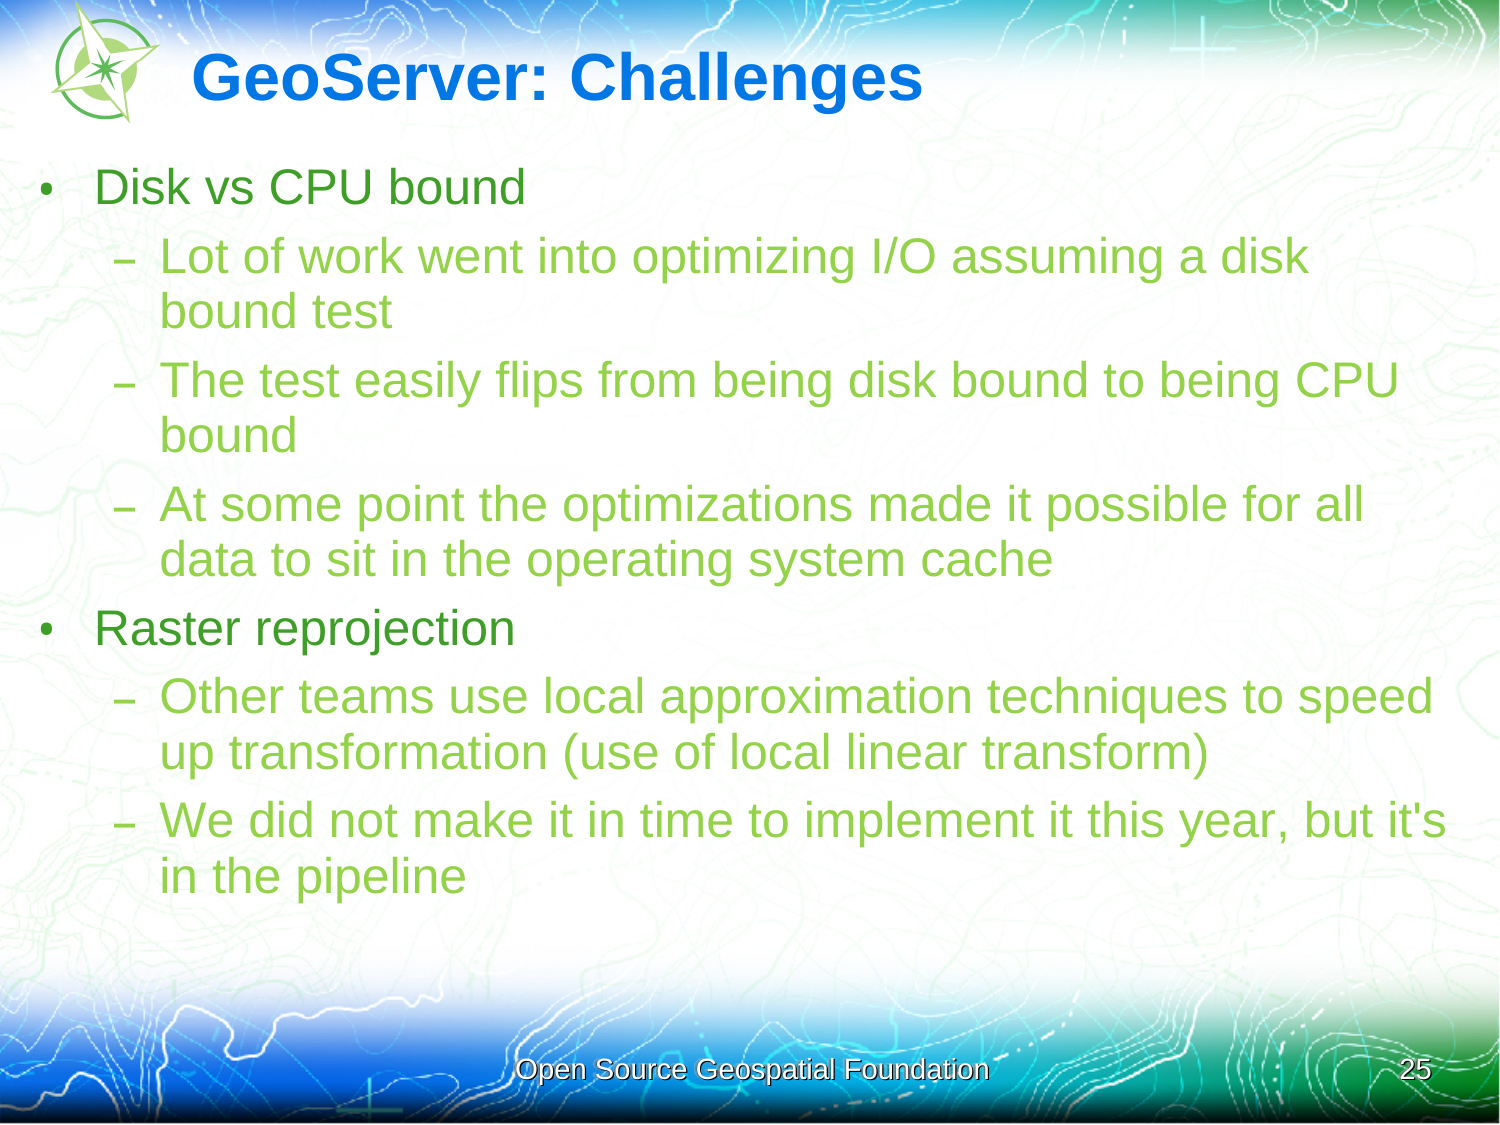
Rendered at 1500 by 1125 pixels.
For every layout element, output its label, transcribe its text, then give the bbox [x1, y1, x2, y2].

title GeoServer: Challenges [177, 26, 1477, 128]
list Disk vs CPU bound Lot of work went into optimizing I/O assuming a disk bound test The test easily flips from being disk bound to being CPU bound At some point the optimizations made it possible for all data to sit in the operating system cache Raster reprojection Other teams use local approximation techniques to speed up transformation (use of local linear transform) We did not make it in time to implement it this year, but it's in the pipeline [22, 152, 1470, 895]
picture [0, 0, 1500, 1125]
